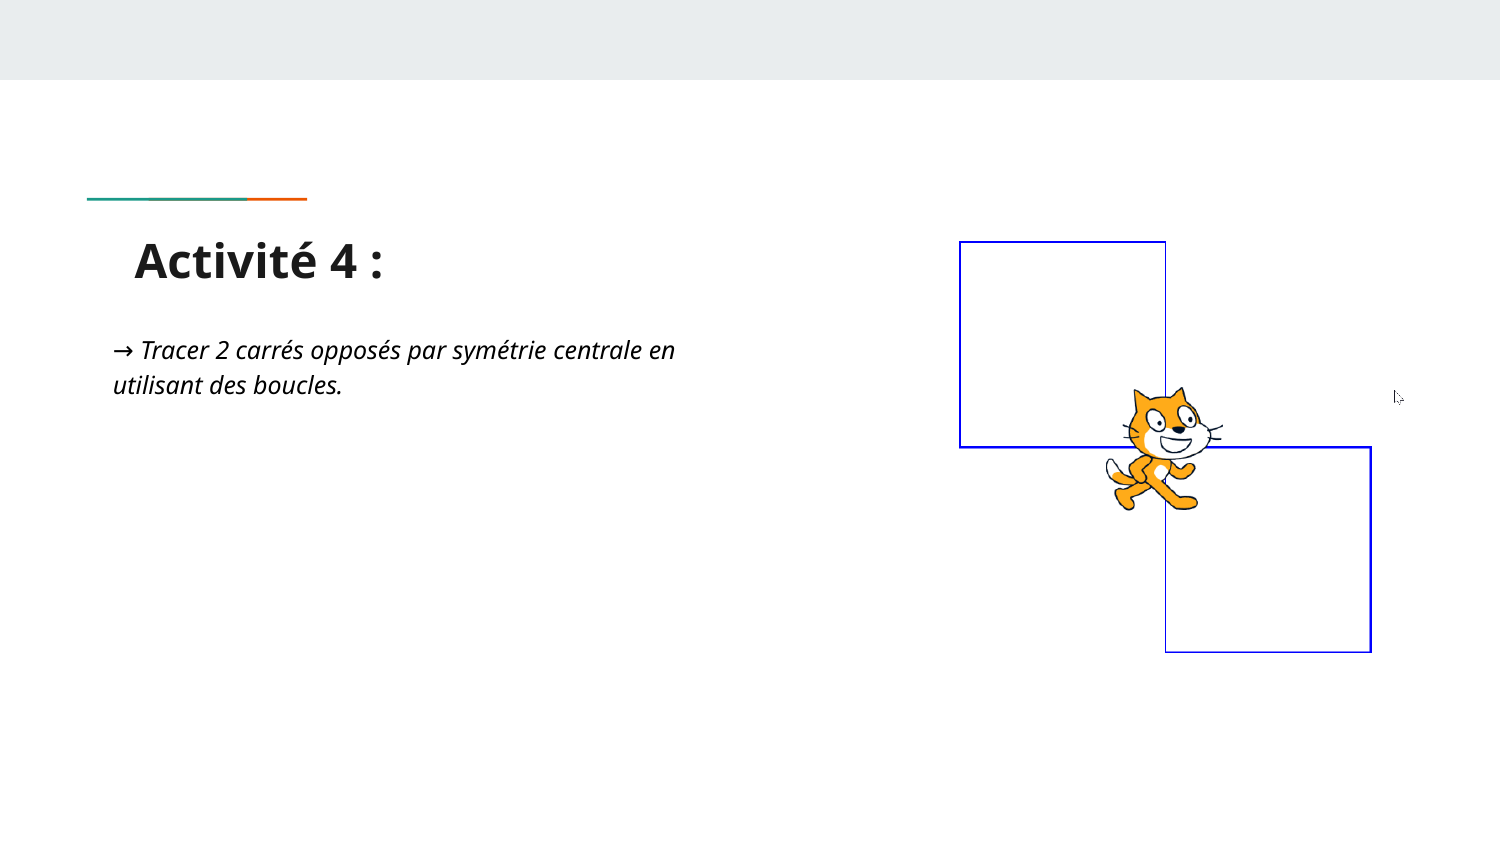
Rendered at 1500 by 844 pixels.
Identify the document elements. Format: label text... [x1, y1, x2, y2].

picture [925, 198, 1427, 688]
title Activité 4 : [119, 216, 925, 305]
text_box → Tracer 2 carrés opposés par symétrie centrale en utilisant des boucles. [97, 315, 784, 415]
